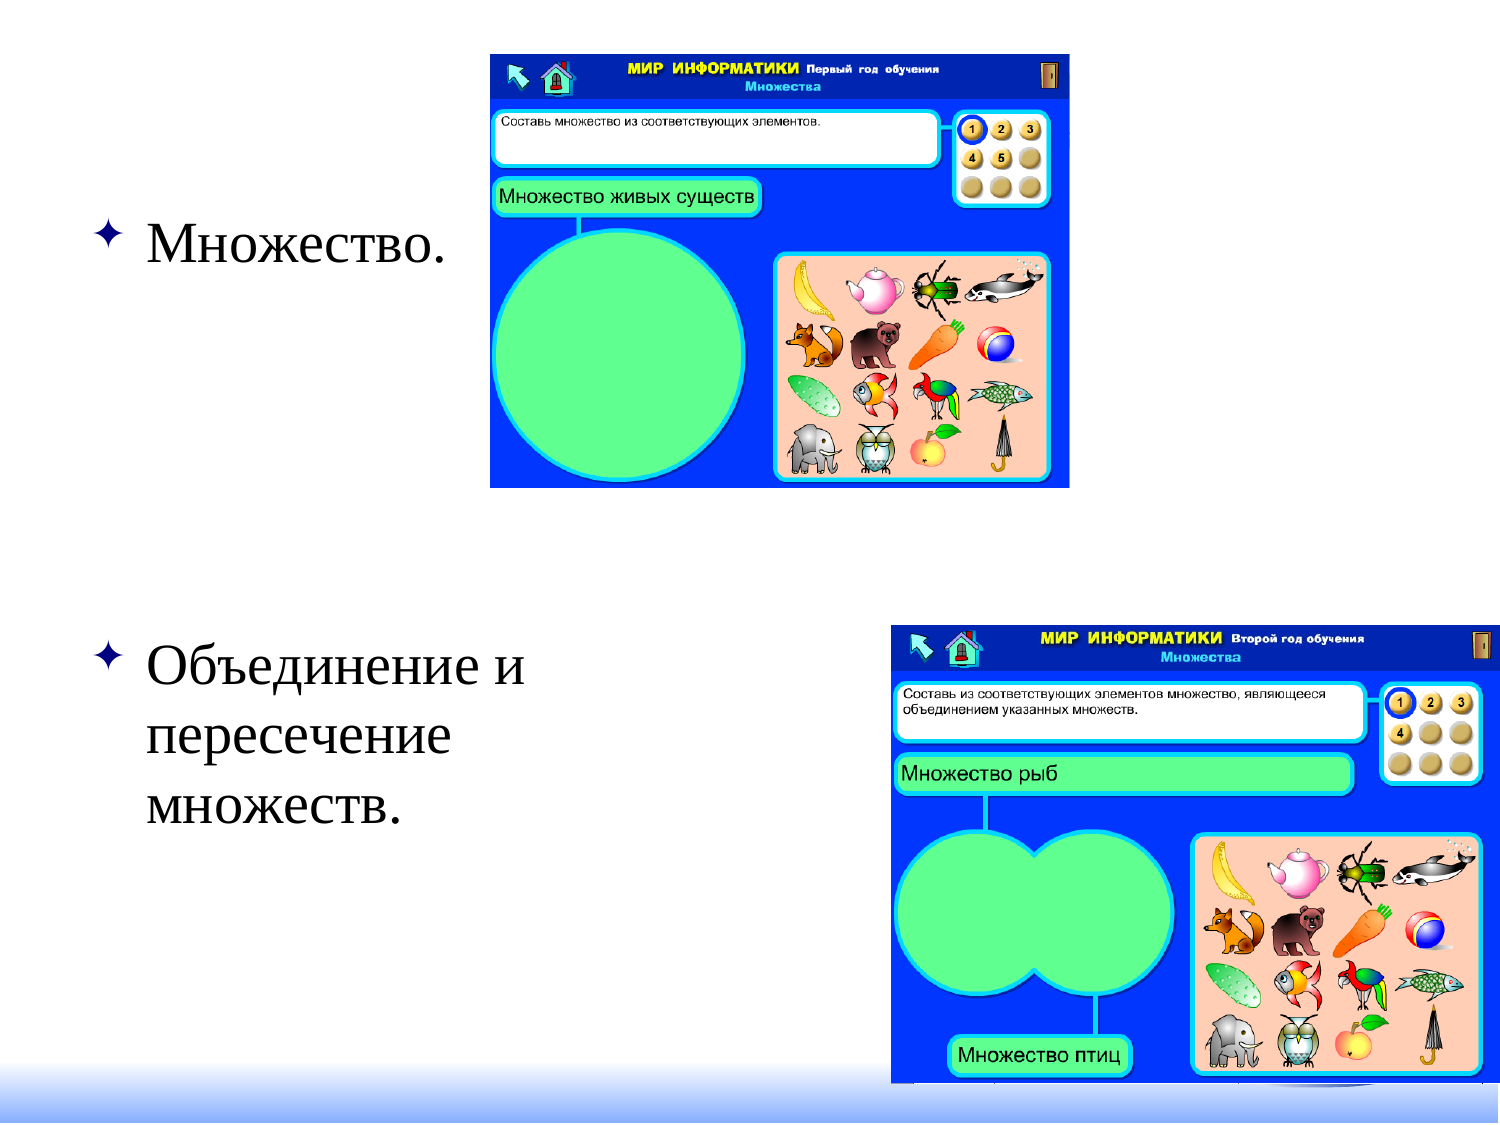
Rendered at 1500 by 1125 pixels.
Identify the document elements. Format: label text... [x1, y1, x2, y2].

chart [490, 54, 1070, 489]
list Множество. Объединение и пересечение множеств. [75, 196, 738, 1005]
chart [891, 626, 1500, 1084]
